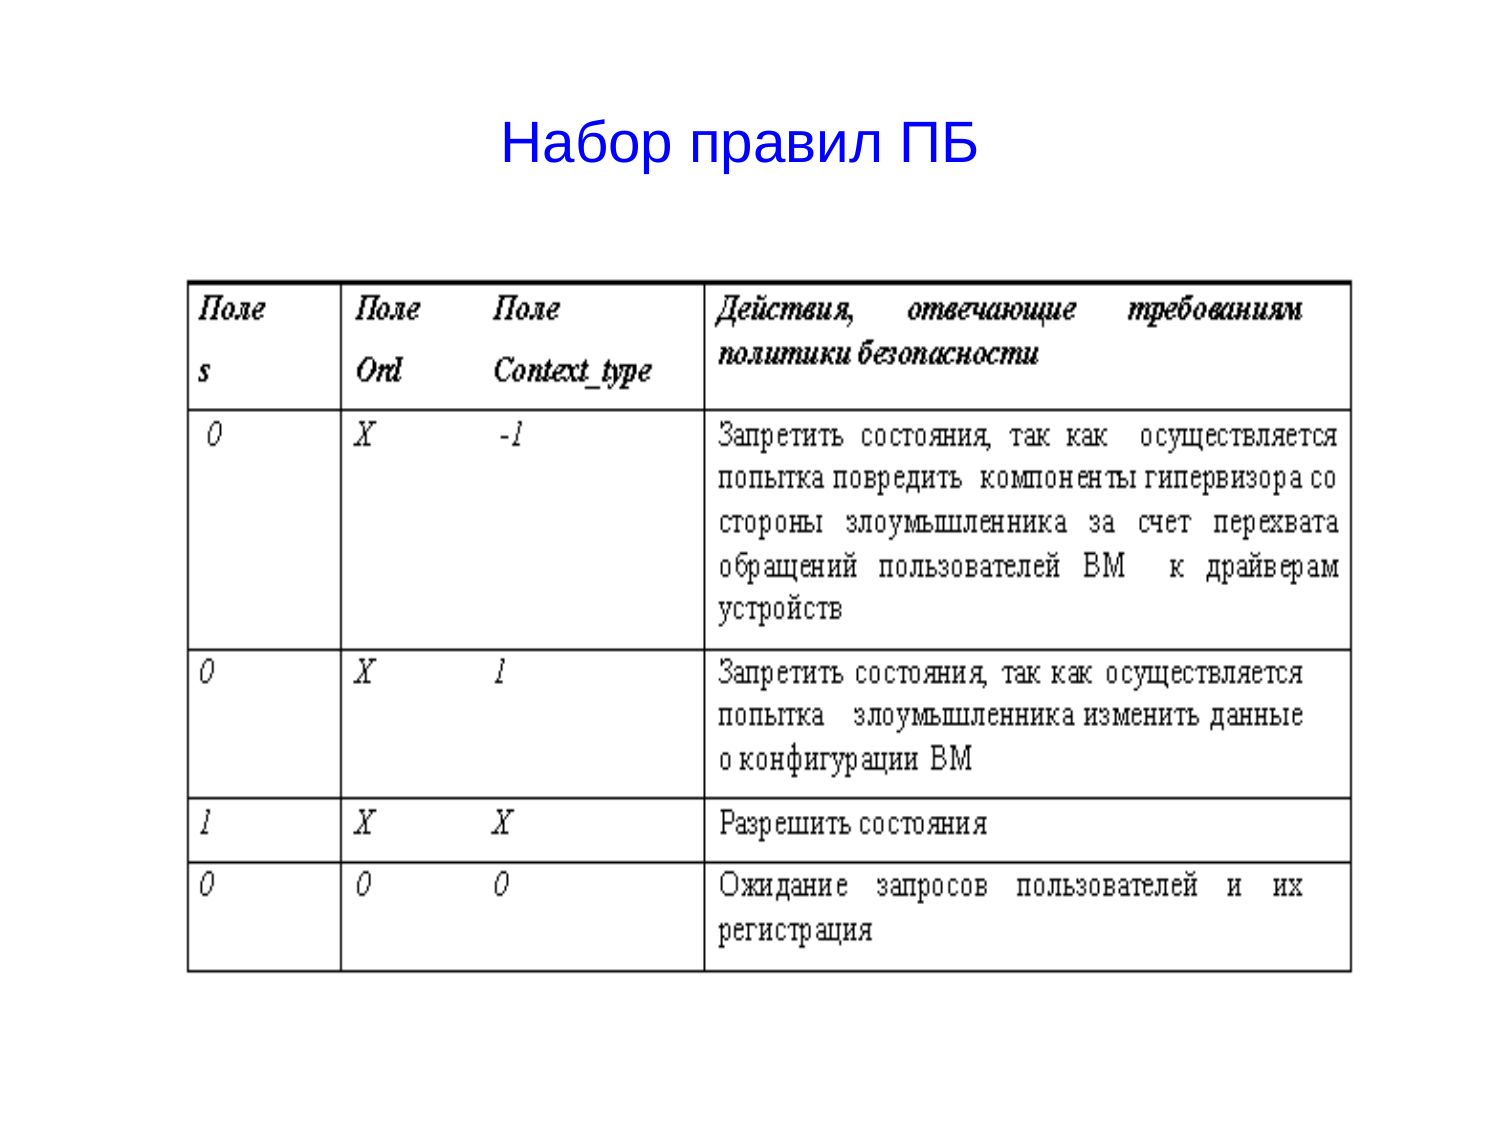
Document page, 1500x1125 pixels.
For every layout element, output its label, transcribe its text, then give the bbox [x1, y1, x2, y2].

title Набор правил ПБ [74, 21, 1422, 257]
picture [153, 271, 1383, 1040]
